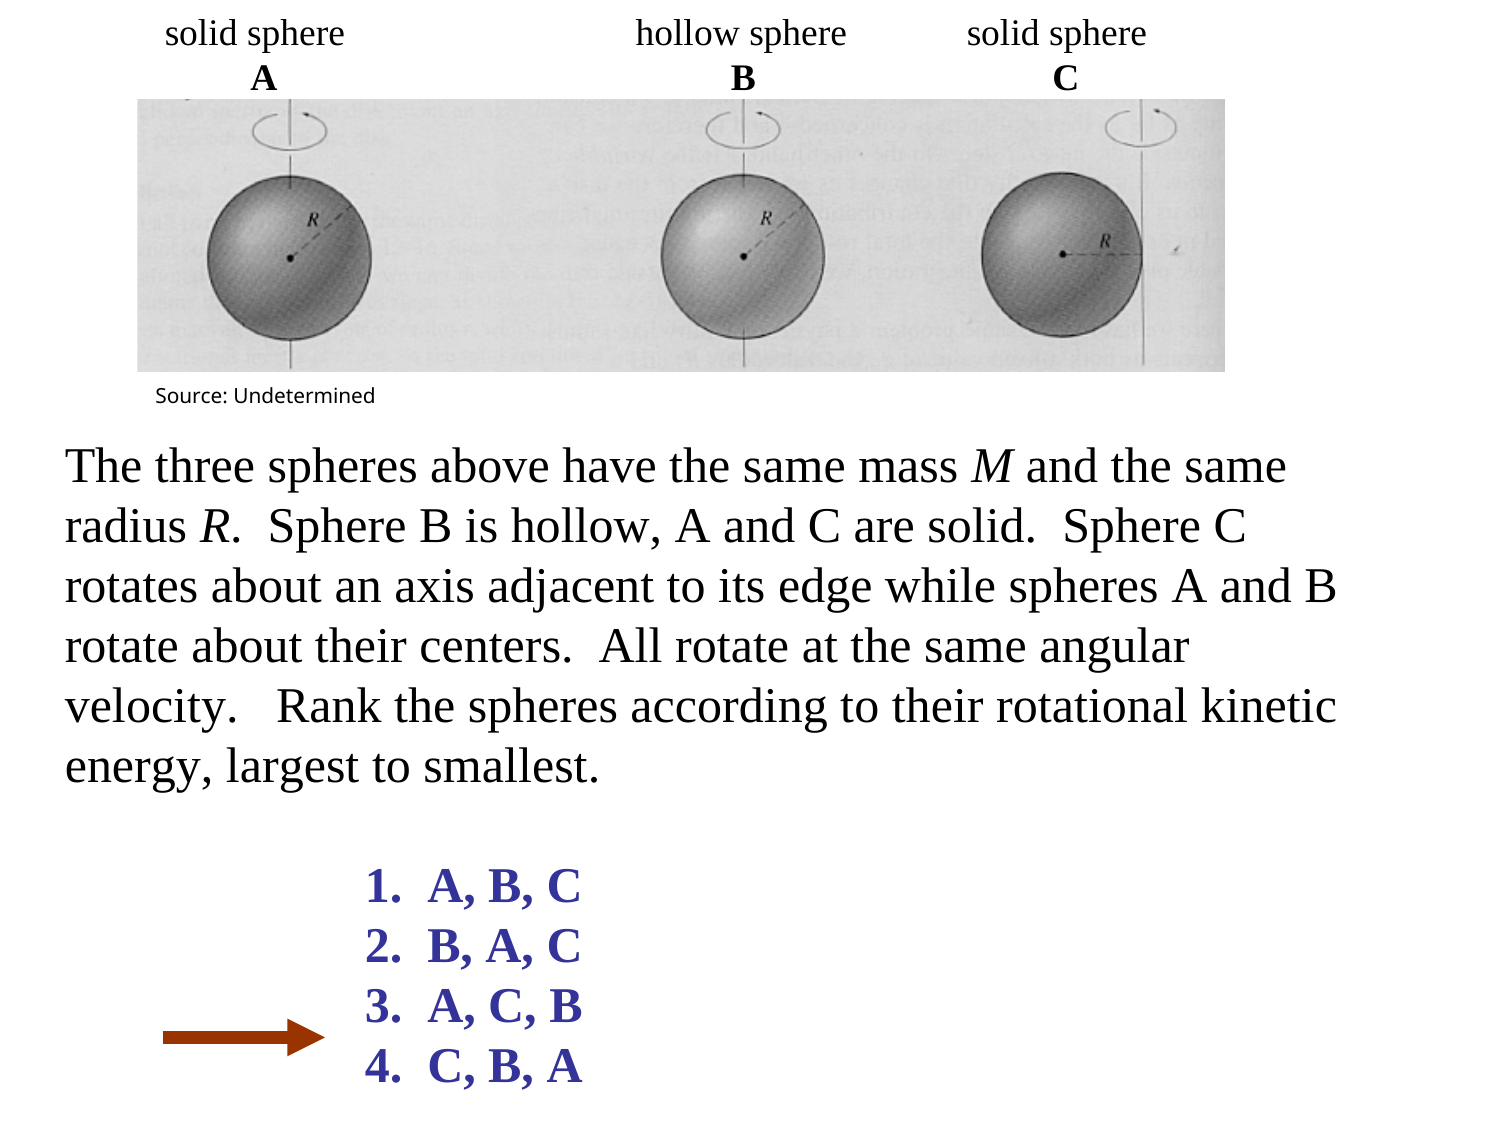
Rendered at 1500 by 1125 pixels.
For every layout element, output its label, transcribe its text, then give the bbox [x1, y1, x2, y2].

text_box solid sphere A [150, 0, 361, 106]
text_box hollow sphere B [620, 0, 863, 106]
picture [137, 99, 1225, 372]
text_box solid sphere C [952, 0, 1163, 106]
text_box Source: Undetermined [140, 375, 391, 416]
text_box The three spheres above have the same mass M and the same radius R. Sphere B is hollow, A and C are solid. Sphere C rotates about an axis adjacent to its edge while spheres A and B rotate about their centers. All rotate at the same angular velocity. Rank the spheres according to their rotational kinetic energy, largest to smallest. 1. A, B, C 2. B, A, C 3. A, C, B 4. C, B, A [50, 424, 1378, 1125]
